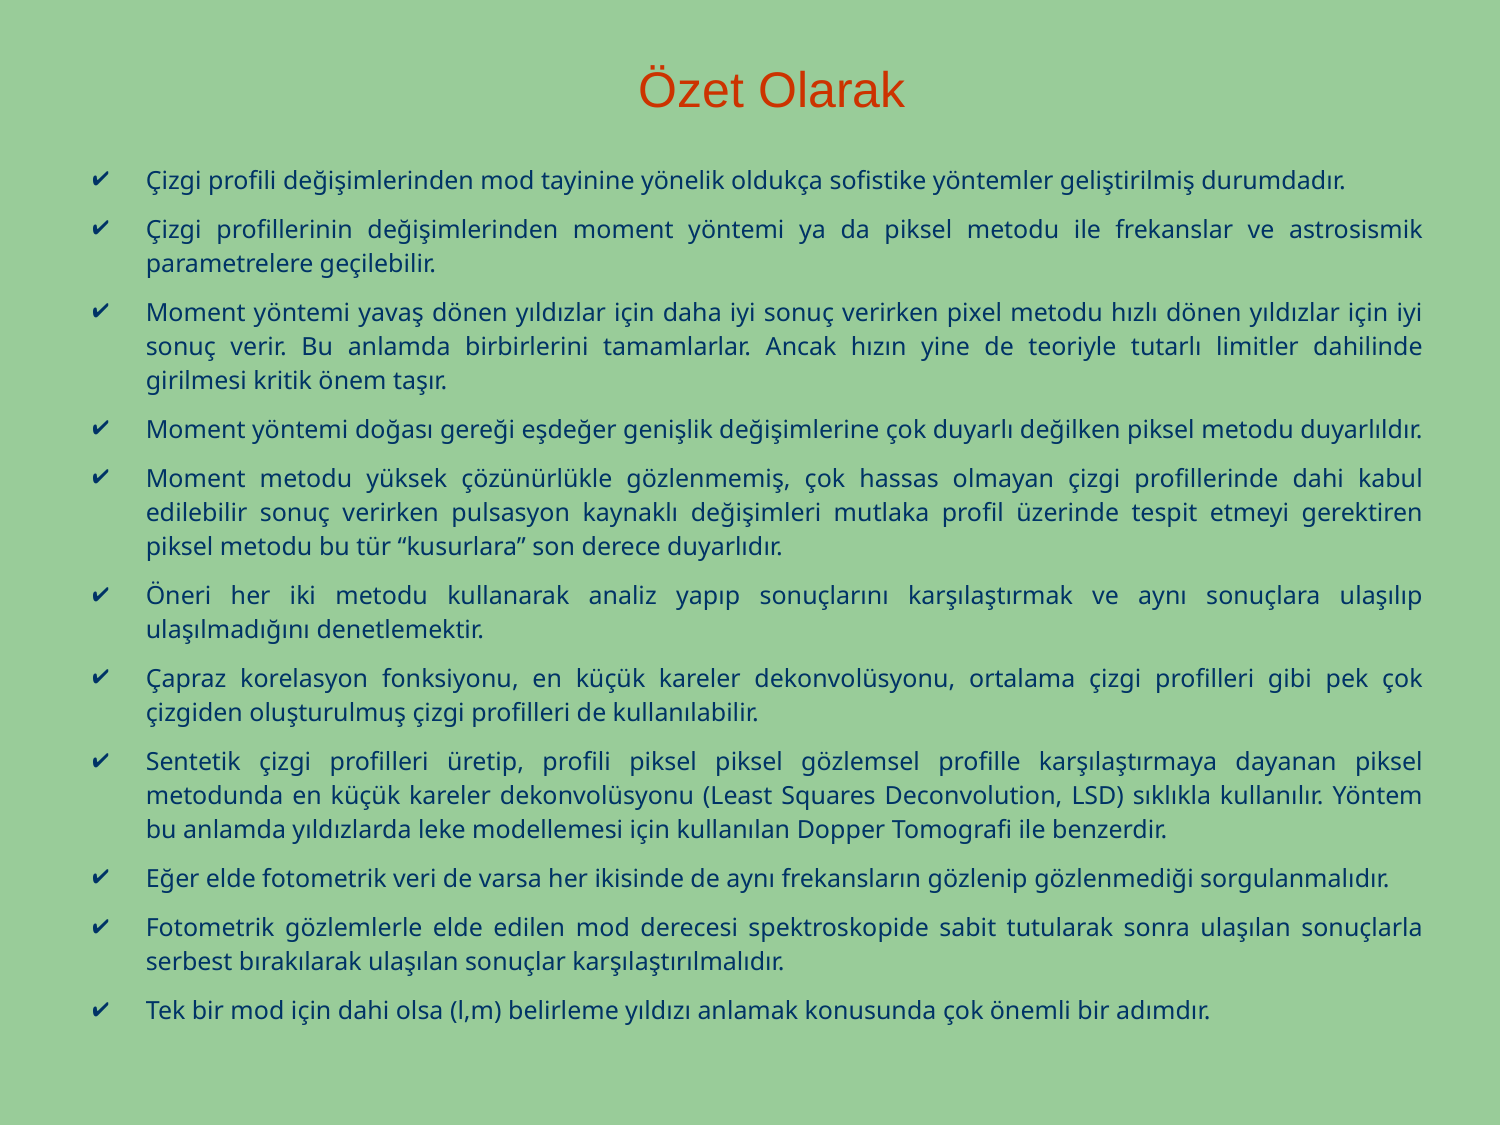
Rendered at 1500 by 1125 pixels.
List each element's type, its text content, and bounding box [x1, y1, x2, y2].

list Çizgi profili değişimlerinden mod tayinine yönelik oldukça sofistike yöntemler geliştirilmiş durumdadır. Çizgi profillerinin değişimlerinden moment yöntemi ya da piksel metodu ile frekanslar ve astrosismik parametrelere geçilebilir. Moment yöntemi yavaş dönen yıldızlar için daha iyi sonuç verirken pixel metodu hızlı dönen yıldızlar için iyi sonuç verir. Bu anlamda birbirlerini tamamlarlar. Ancak hızın yine de teoriyle tutarlı limitler dahilinde girilmesi kritik önem taşır. Moment yöntemi doğası gereği eşdeğer genişlik değişimlerine çok duyarlı değilken piksel metodu duyarlıldır. Moment metodu yüksek çözünürlükle gözlenmemiş, çok hassas olmayan çizgi profillerinde dahi kabul edilebilir sonuç verirken pulsasyon kaynaklı değişimleri mutlaka profil üzerinde tespit etmeyi gerektiren piksel metodu bu tür “kusurlara” son derece duyarlıdır. Öneri her iki metodu kullanarak analiz yapıp sonuçlarını karşılaştırmak ve aynı sonuçlara ulaşılıp ulaşılmadığını denetlemektir. Çapraz korelasyon fonksiyonu, en küçük kareler dekonvolüsyonu, ortalama çizgi profilleri gibi pek çok çizgiden oluşturulmuş çizgi profilleri de kullanılabilir. Sentetik çizgi profilleri üretip, profili piksel piksel gözlemsel profille karşılaştırmaya dayanan piksel metodunda en küçük kareler dekonvolüsyonu (Least Squares Deconvolution, LSD) sıklıkla kullanılır. Yöntem bu anlamda yıldızlarda leke modellemesi için kullanılan Dopper Tomografi ile benzerdir. Eğer elde fotometrik veri de varsa her ikisinde de aynı frekansların gözlenip gözlenmediği sorgulanmalıdır. Fotometrik gözlemlerle elde edilen mod derecesi spektroskopide sabit tutularak sonra ulaşılan sonuçlarla serbest bırakılarak ulaşılan sonuçlar karşılaştırılmalıdır. Tek bir mod için dahi olsa (l,m) belirleme yıldızı anlamak konusunda çok önemli bir adımdır. [75, 162, 1425, 1046]
title Özet Olarak [135, 33, 1410, 147]
